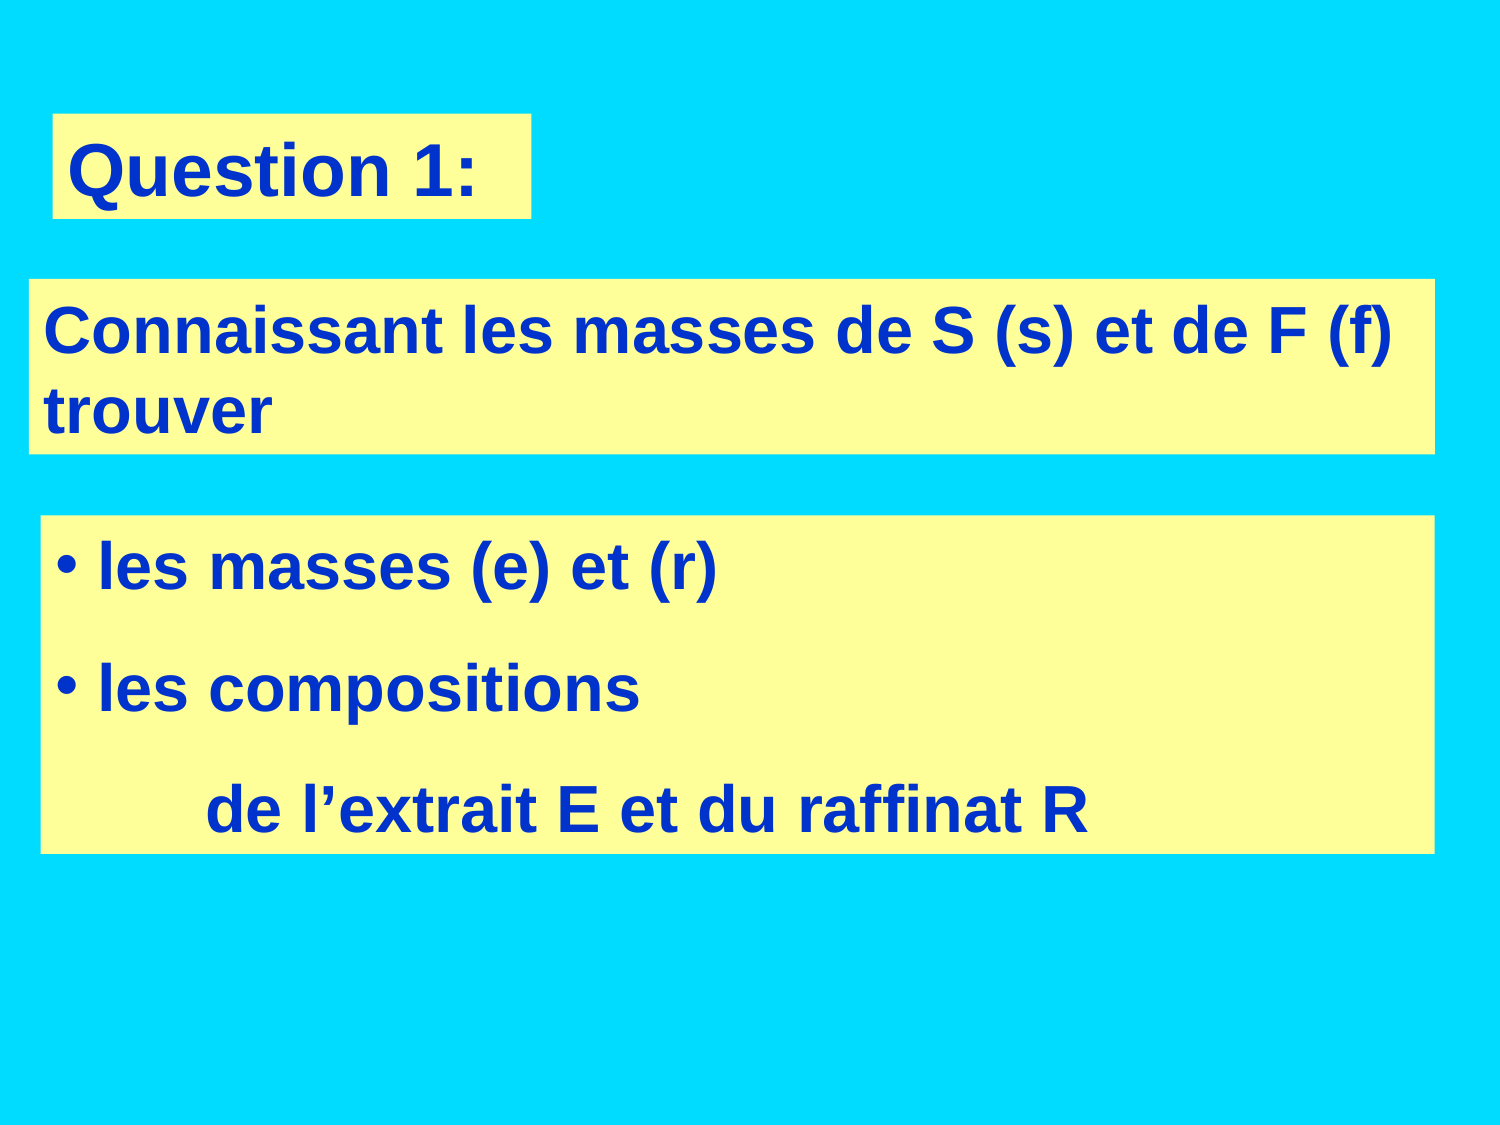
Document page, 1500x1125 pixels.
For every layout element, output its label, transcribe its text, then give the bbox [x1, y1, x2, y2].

text_box les masses (e) et (r)‏ les compositions de l’extrait E et du raffinat R [40, 515, 1435, 854]
text_box Connaissant les masses de S (s) et de F (f) trouver [28, 278, 1435, 455]
text_box Question 1: [52, 113, 532, 219]
